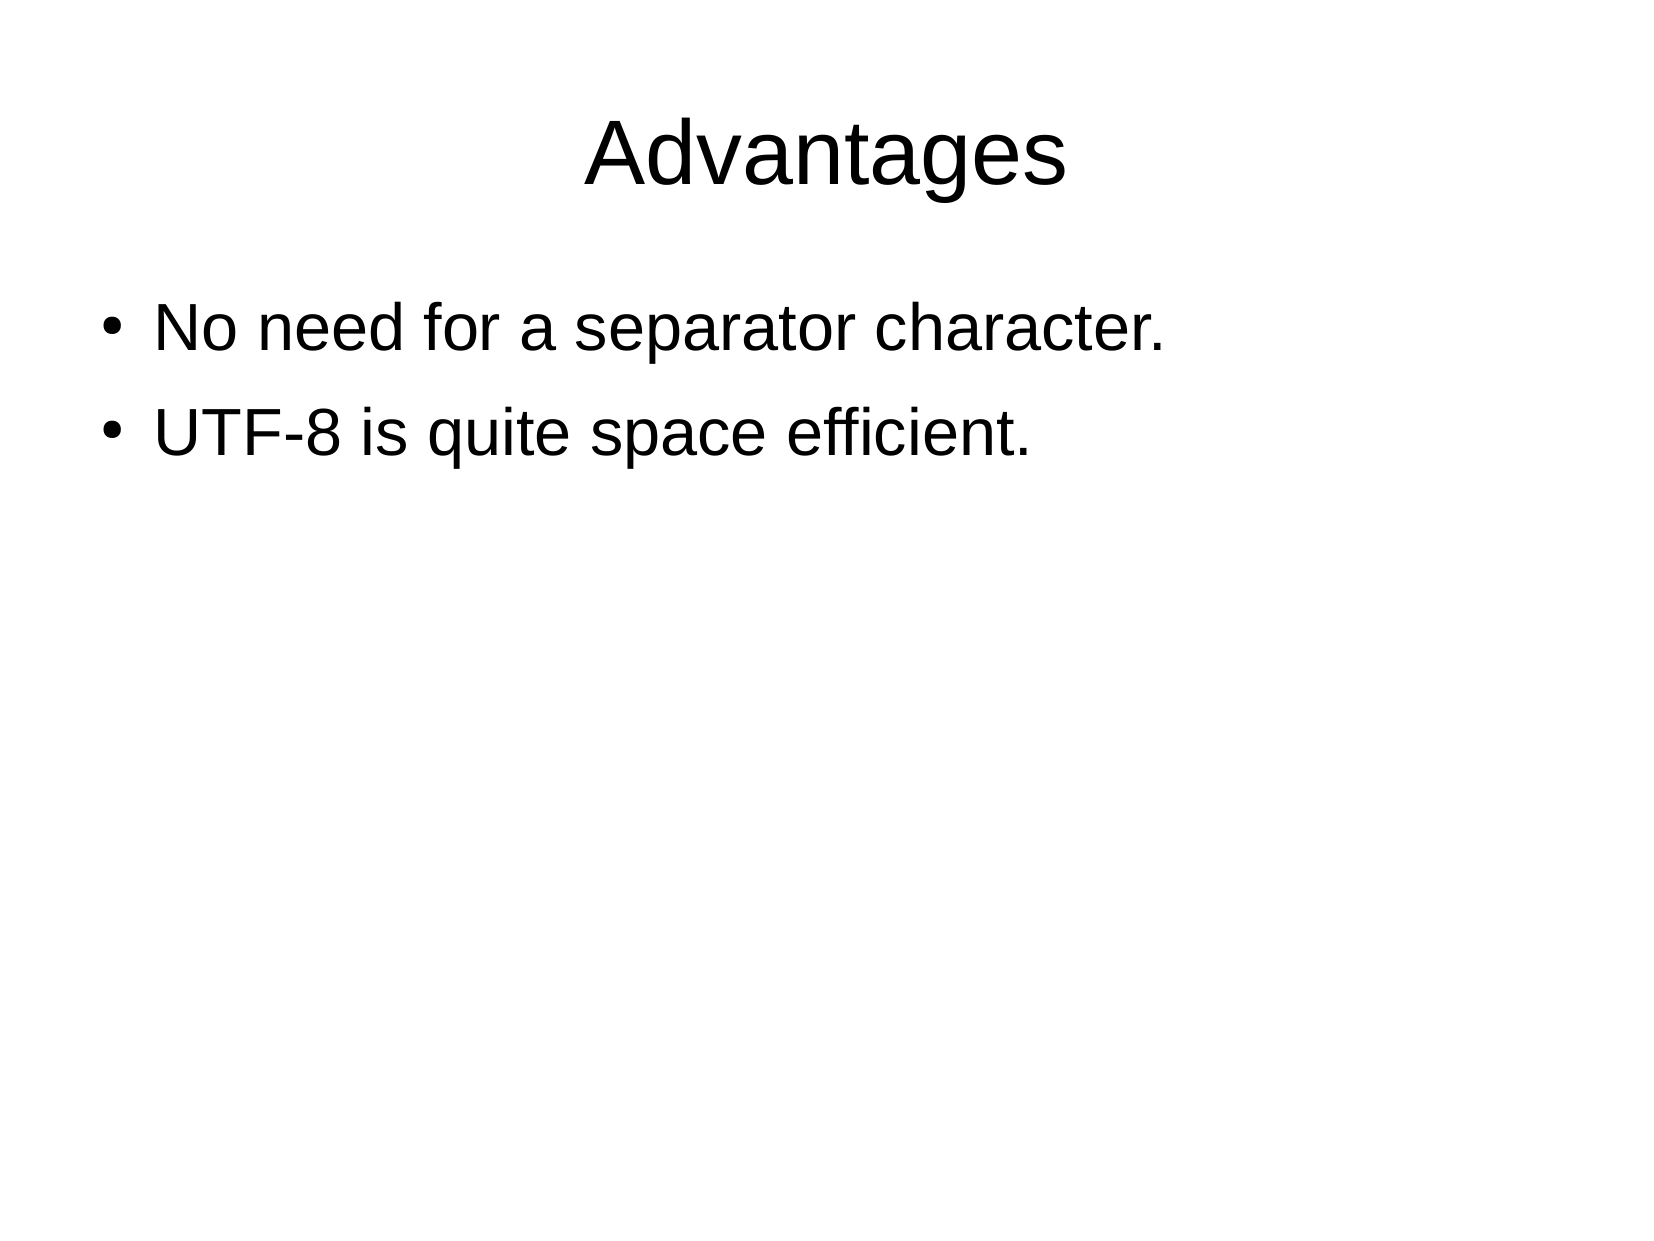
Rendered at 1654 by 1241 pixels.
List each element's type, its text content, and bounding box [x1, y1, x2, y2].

list No need for a separator character. UTF-8 is quite space efficient. [82, 290, 1571, 1109]
title Advantages [82, 49, 1571, 257]
